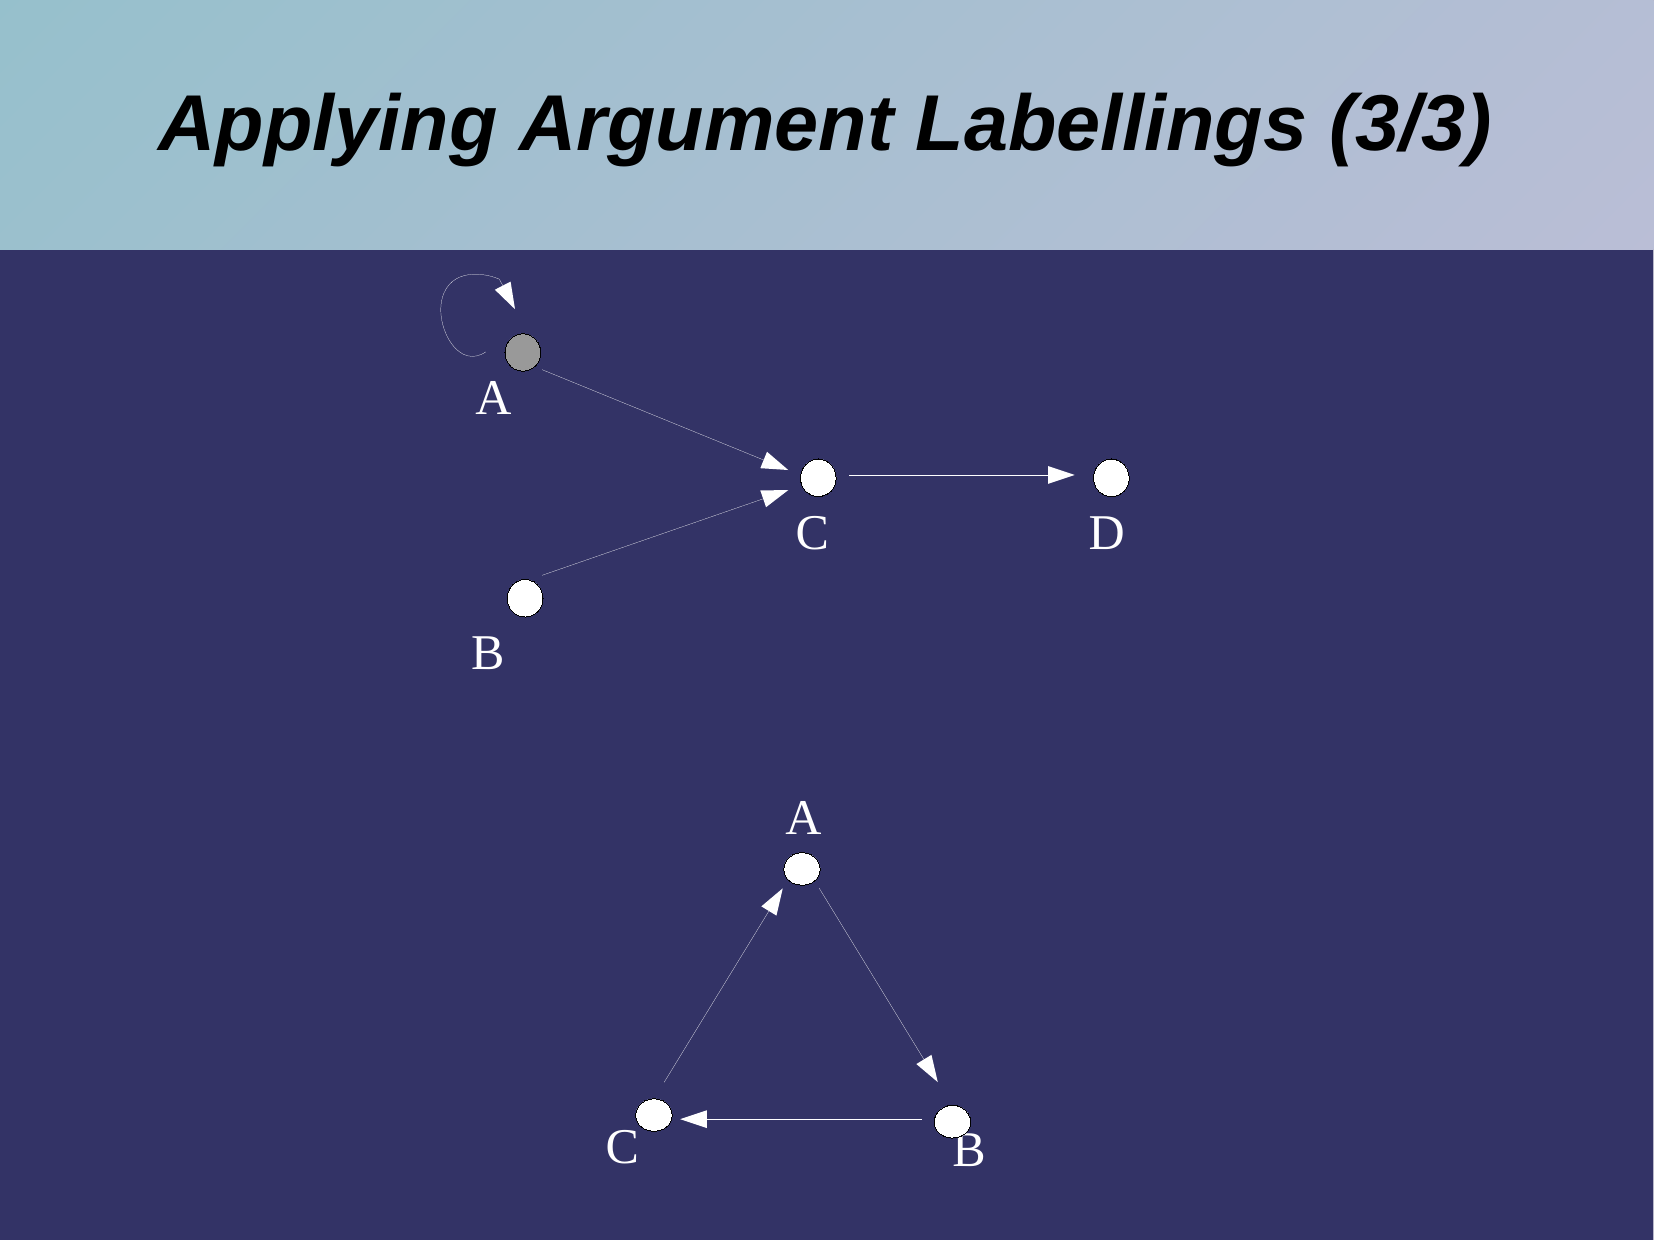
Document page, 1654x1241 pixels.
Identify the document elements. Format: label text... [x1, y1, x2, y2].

text_box C [605, 1119, 652, 1210]
text_box [507, 579, 544, 618]
text_box [1093, 458, 1130, 497]
text_box [504, 333, 541, 372]
text_box C [795, 504, 841, 609]
text_box B [952, 1121, 995, 1212]
text_box [635, 1098, 673, 1132]
text_box [783, 861, 821, 886]
text_box A [475, 369, 518, 474]
text_box B [470, 625, 513, 730]
title Applying Argument Labellings (3/3) [0, 19, 1653, 227]
text_box A [785, 790, 828, 861]
text_box D [1088, 504, 1134, 609]
text_box [800, 458, 837, 497]
text_box [934, 1105, 971, 1139]
